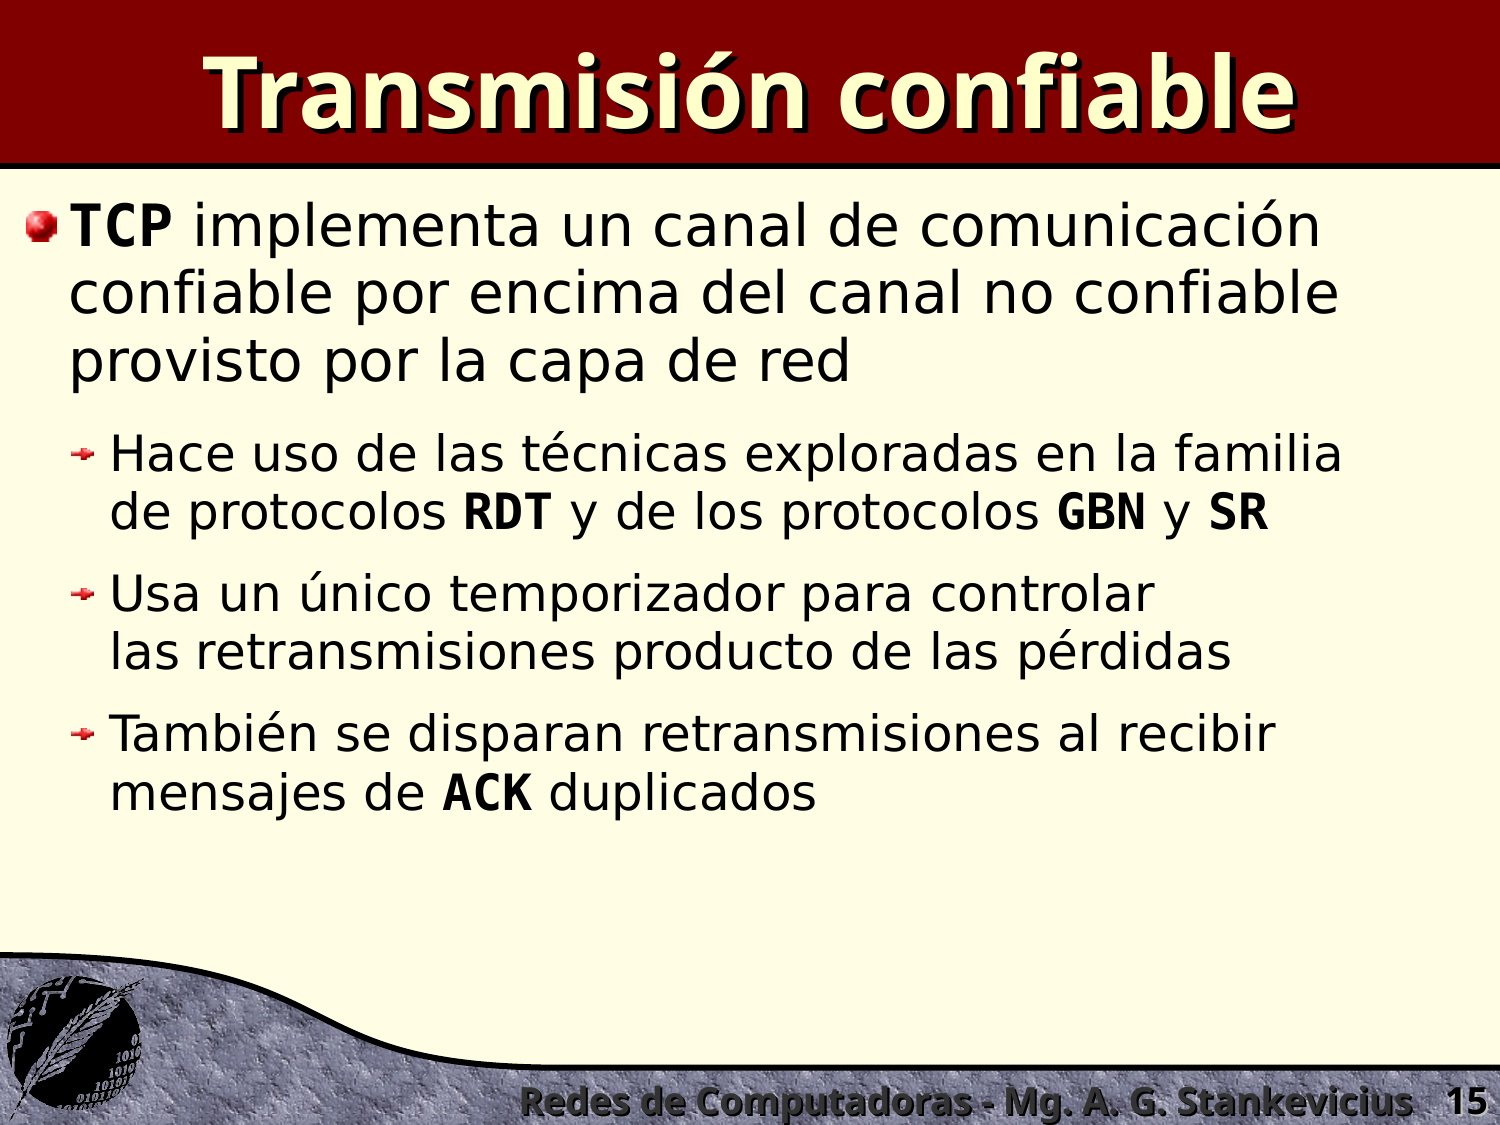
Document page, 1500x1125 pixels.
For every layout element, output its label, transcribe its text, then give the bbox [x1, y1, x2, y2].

title Transmisión confiable [15, 5, 1485, 160]
picture [0, 959, 1500, 1125]
list TCP implementa un canal de comunicación confiable por encima del canal no confiable provisto por la capa de red Hace uso de las técnicas exploradas en la familia de protocolos RDT y de los protocolos GBN y SR Usa un único temporizador para controlar las retransmisiones producto de las pérdidas También se disparan retransmisiones al recibir mensajes de ACK duplicados [11, 192, 1486, 921]
picture [1047, 1100, 1054, 1110]
picture [790, 1100, 795, 1110]
